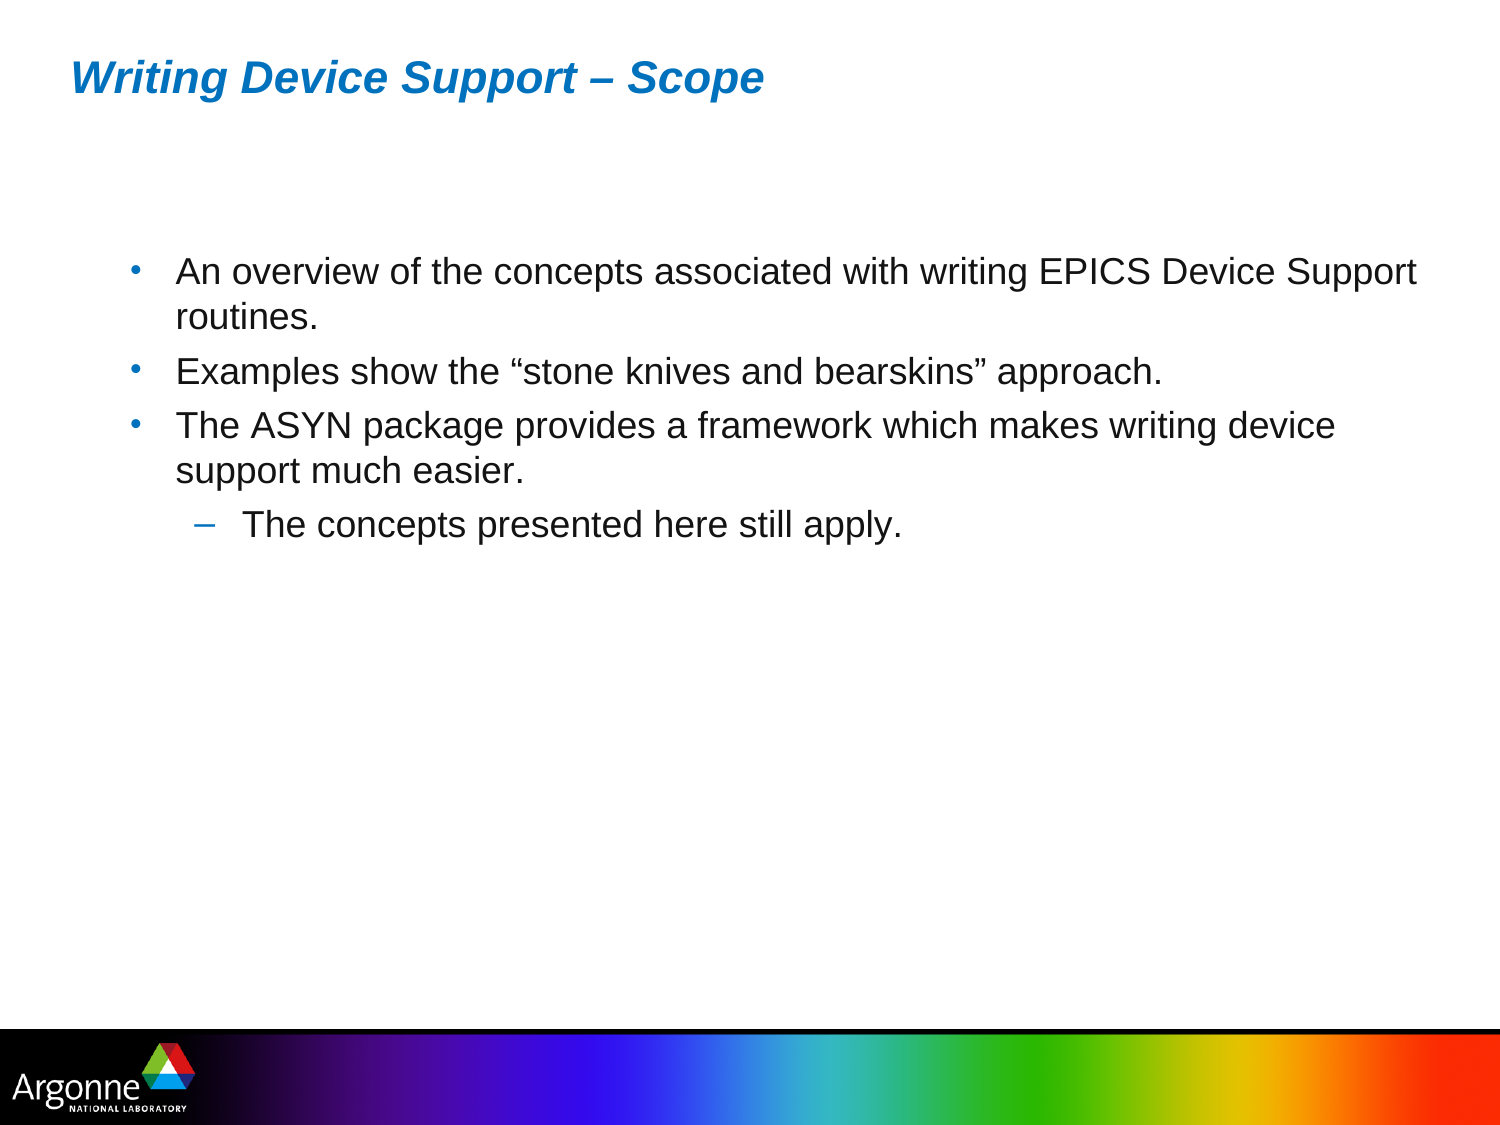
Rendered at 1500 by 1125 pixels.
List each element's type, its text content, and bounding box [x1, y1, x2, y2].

picture [0, 1029, 1500, 1125]
list An overview of the concepts associated with writing EPICS Device Support routines. Examples show the “stone knives and bearskins” approach. The ASYN package provides a framework which makes writing device support much easier. The concepts presented here still apply. [114, 239, 1459, 557]
title Writing Device Support – Scope [55, 54, 1361, 112]
